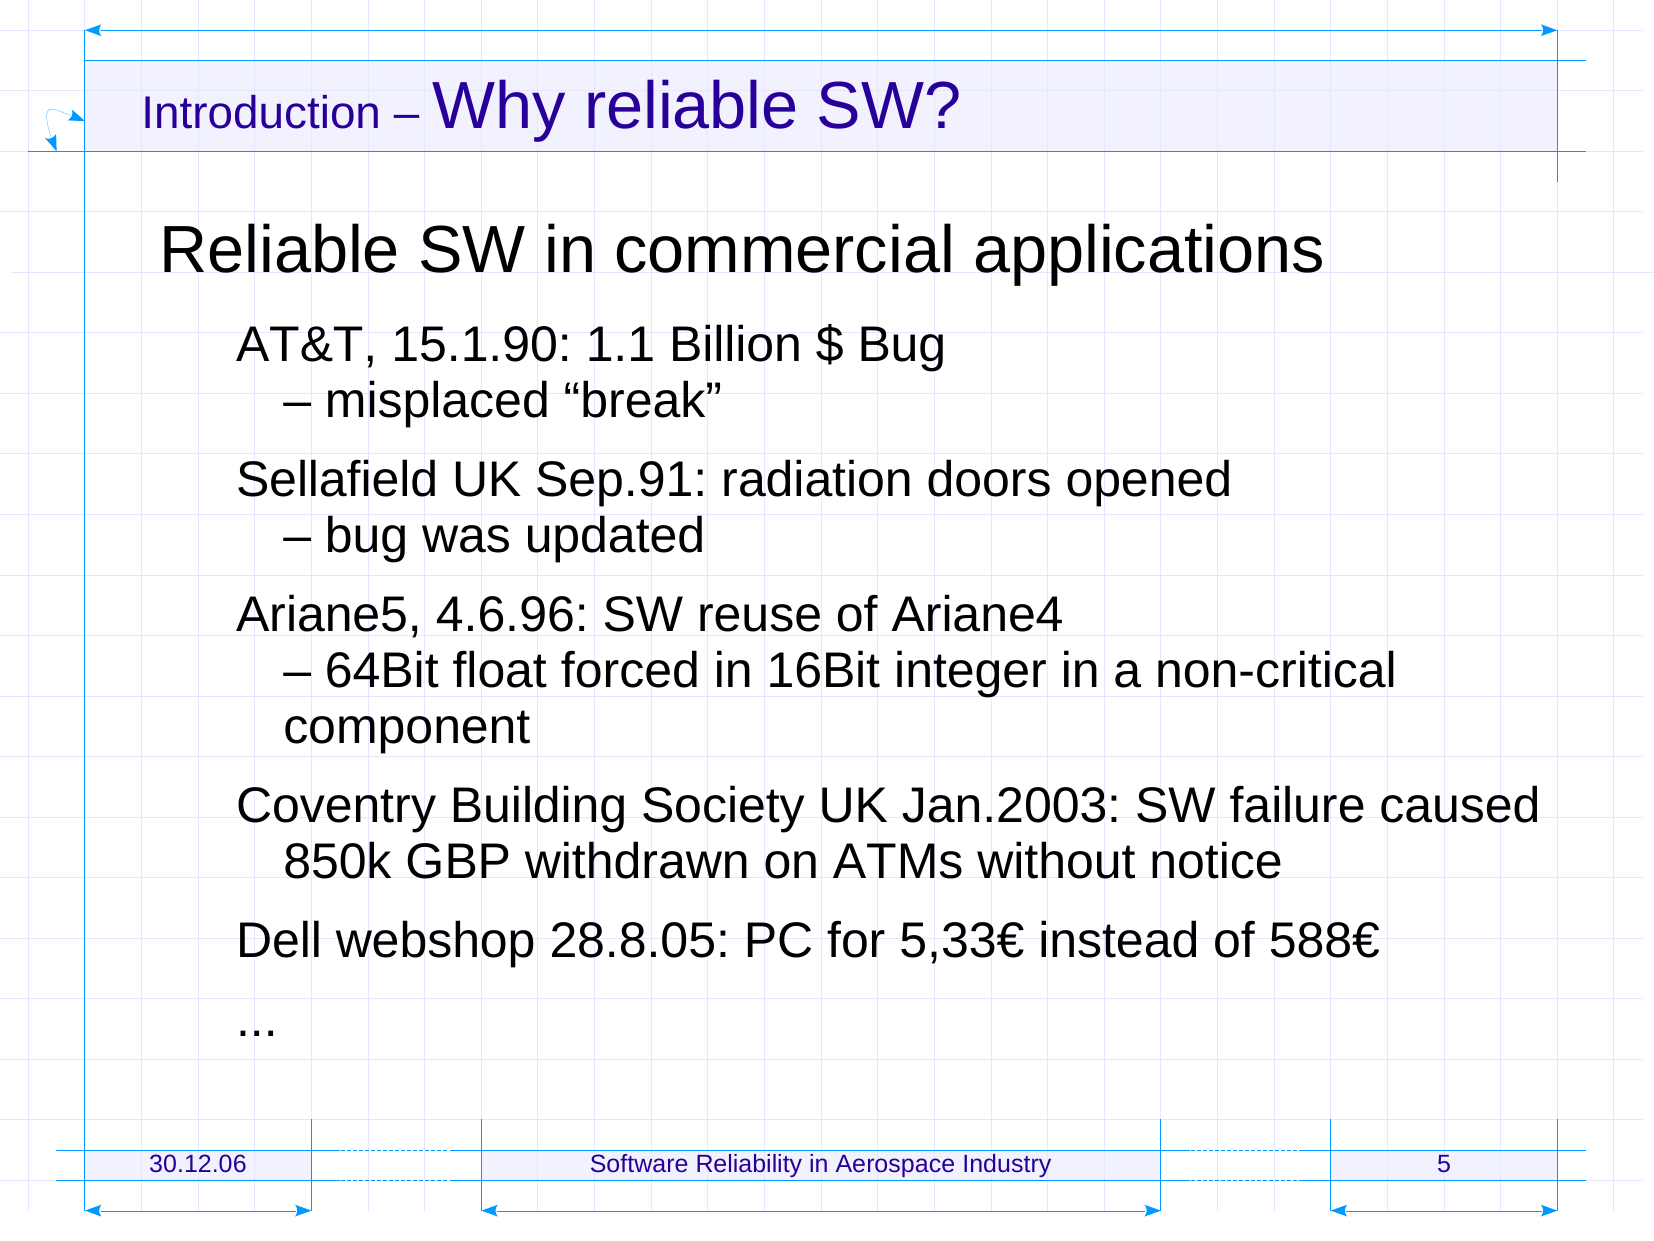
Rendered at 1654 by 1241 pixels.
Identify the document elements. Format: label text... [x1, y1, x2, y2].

list Reliable SW in commercial applications AT&T, 15.1.90: 1.1 Billion $ Bug – misplaced “break” Sellafield UK Sep.91: radiation doors opened – bug was updated Ariane5, 4.6.96: SW reuse of Ariane4 – 64Bit float forced in 16Bit integer in a non-critical component Coventry Building Society UK Jan.2003: SW failure caused 850k GBP withdrawn on ATMs without notice Dell webshop 28.8.05: PC for 5,33€ instead of 588€ ... [141, 211, 1558, 1120]
title Introduction – Why reliable SW? [141, 60, 1558, 152]
